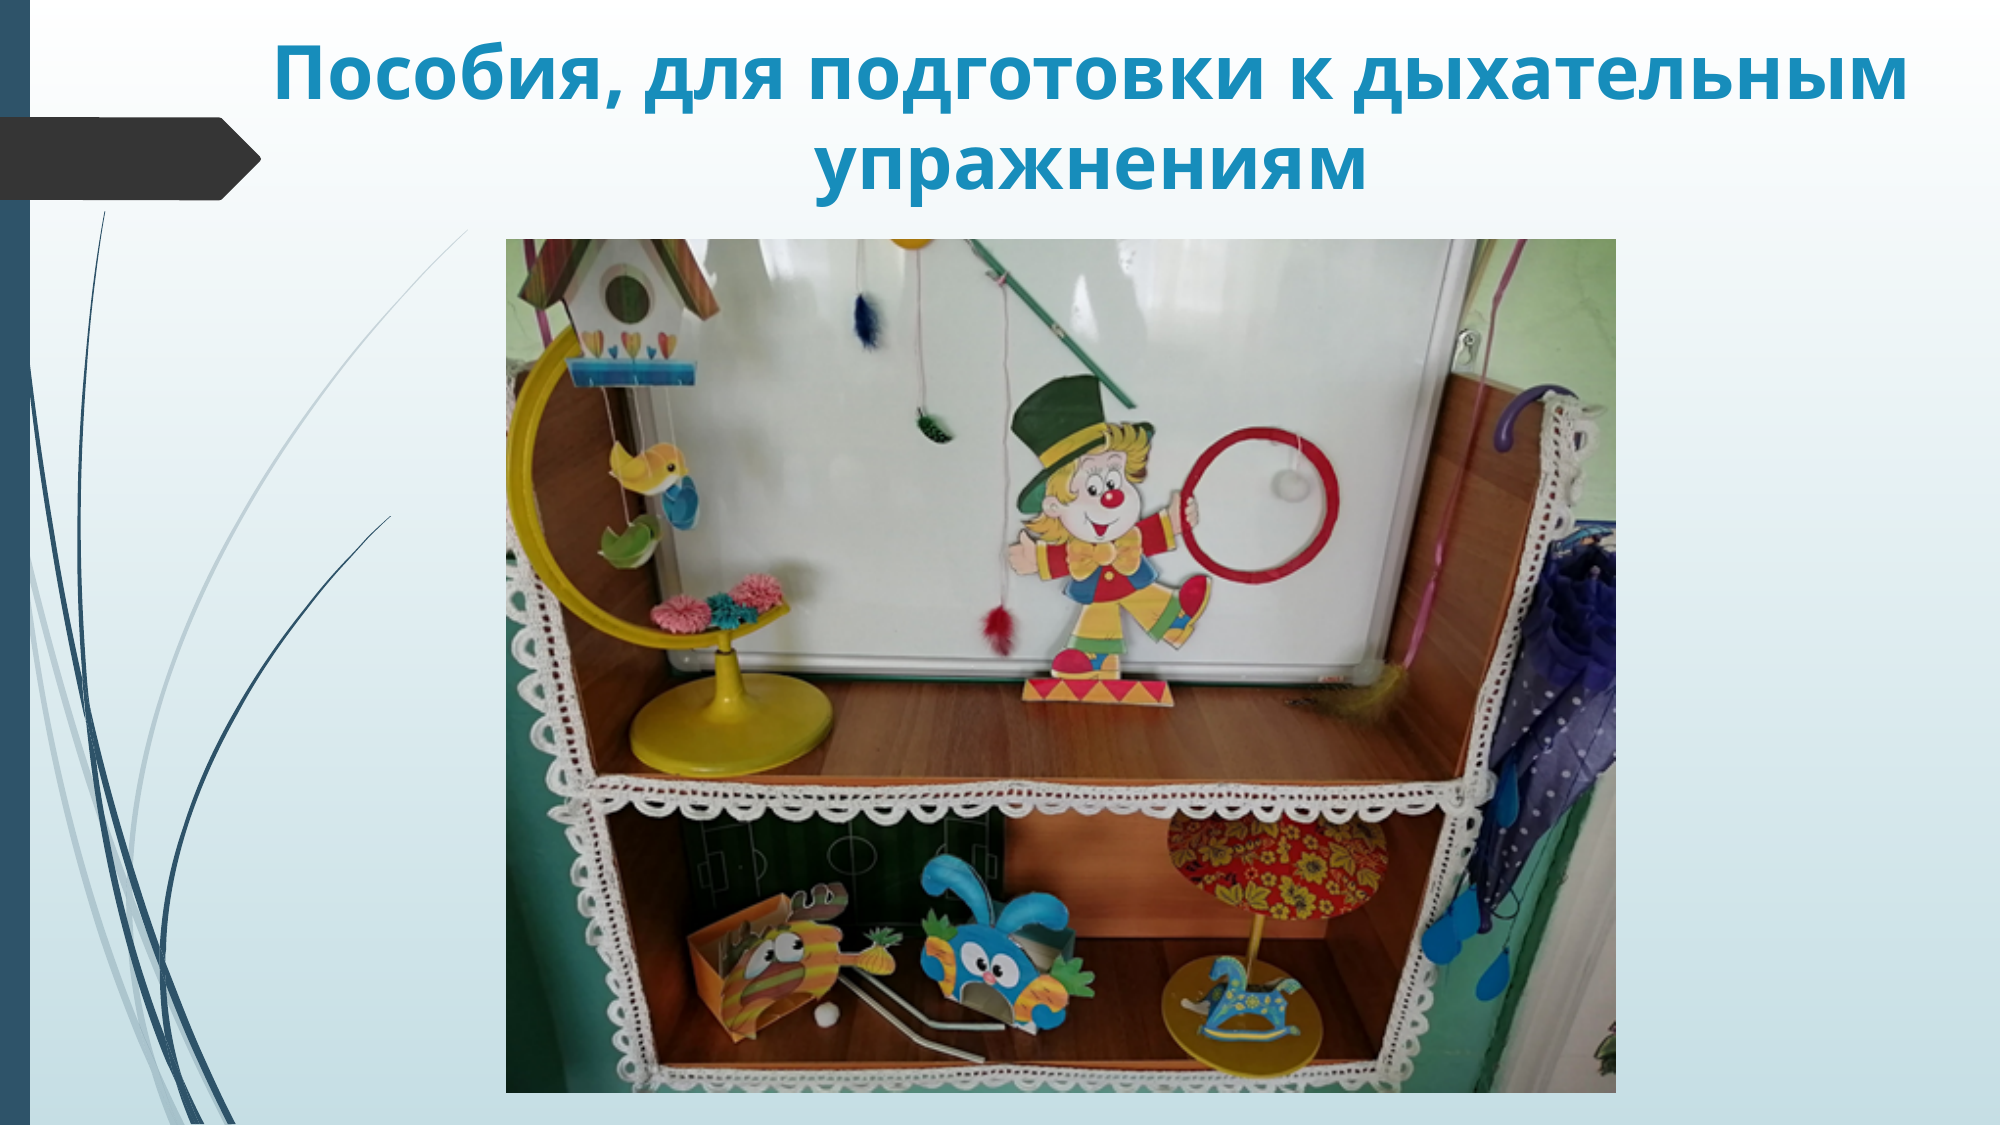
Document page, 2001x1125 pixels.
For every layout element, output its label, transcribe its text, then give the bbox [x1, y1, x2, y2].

picture [506, 239, 1616, 1093]
title Пособия, для подготовки к дыхательным упражнениям [204, 16, 1980, 291]
